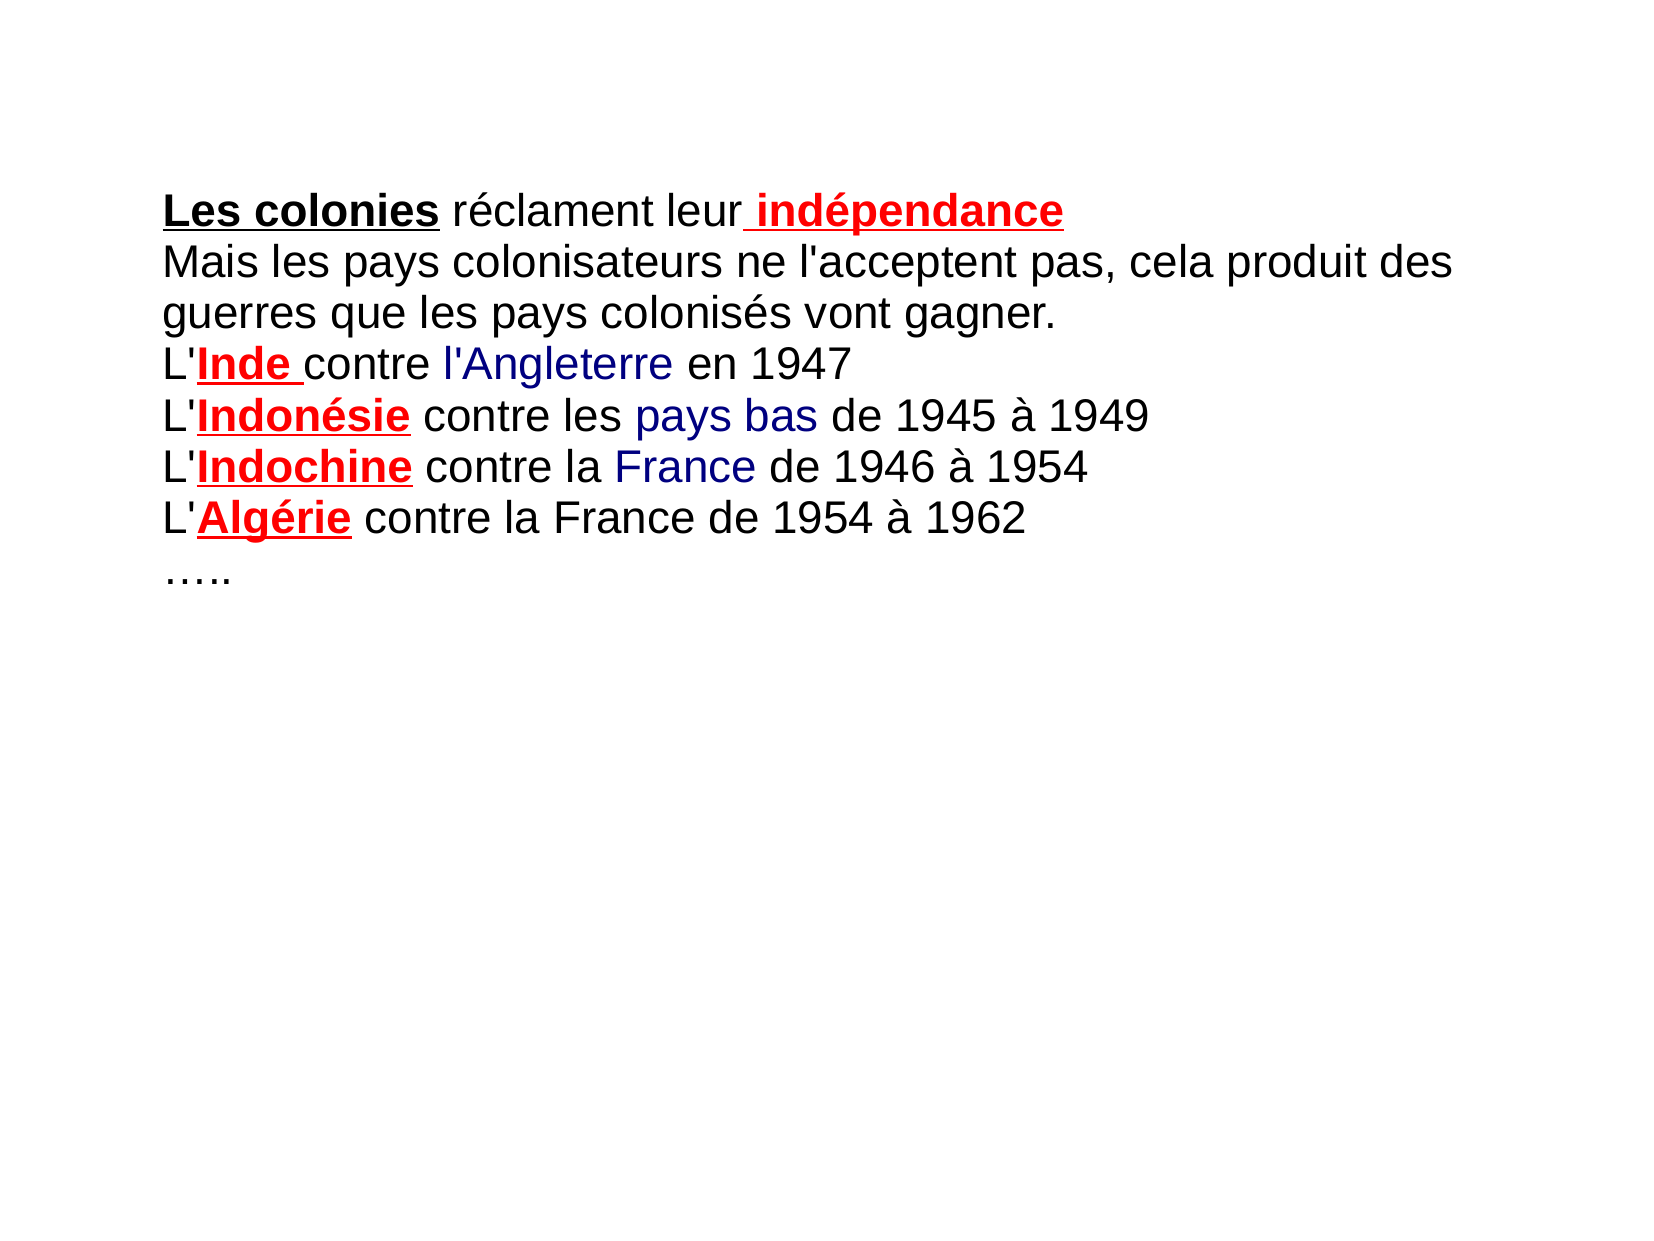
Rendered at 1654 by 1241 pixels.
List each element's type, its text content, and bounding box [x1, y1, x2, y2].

text_box Les colonies réclament leur indépendance Mais les pays colonisateurs ne l'acceptent pas, cela produit des guerres que les pays colonisés vont gagner. L'Inde contre l'Angleterre en 1947 L'Indonésie contre les pays bas de 1945 à 1949 L'Indochine contre la France de 1946 à 1954 L'Algérie contre la France de 1954 à 1962 ….. [147, 177, 1595, 650]
